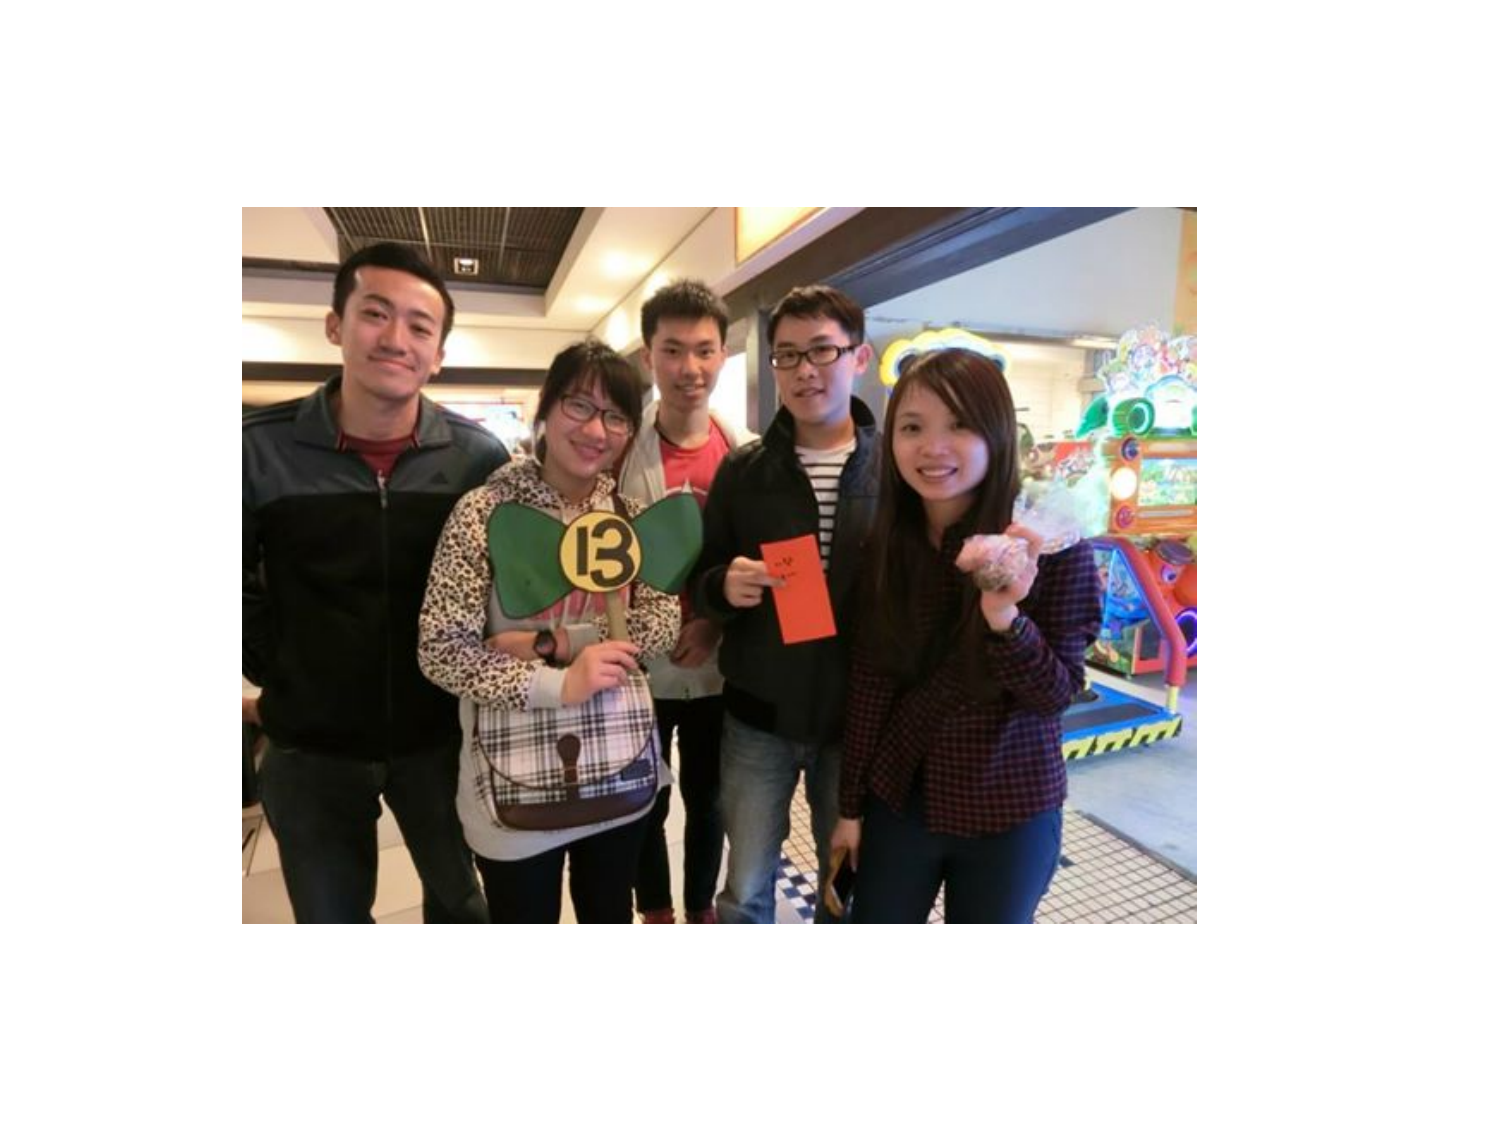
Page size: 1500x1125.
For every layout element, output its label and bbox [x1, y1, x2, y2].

picture [242, 207, 1197, 924]
